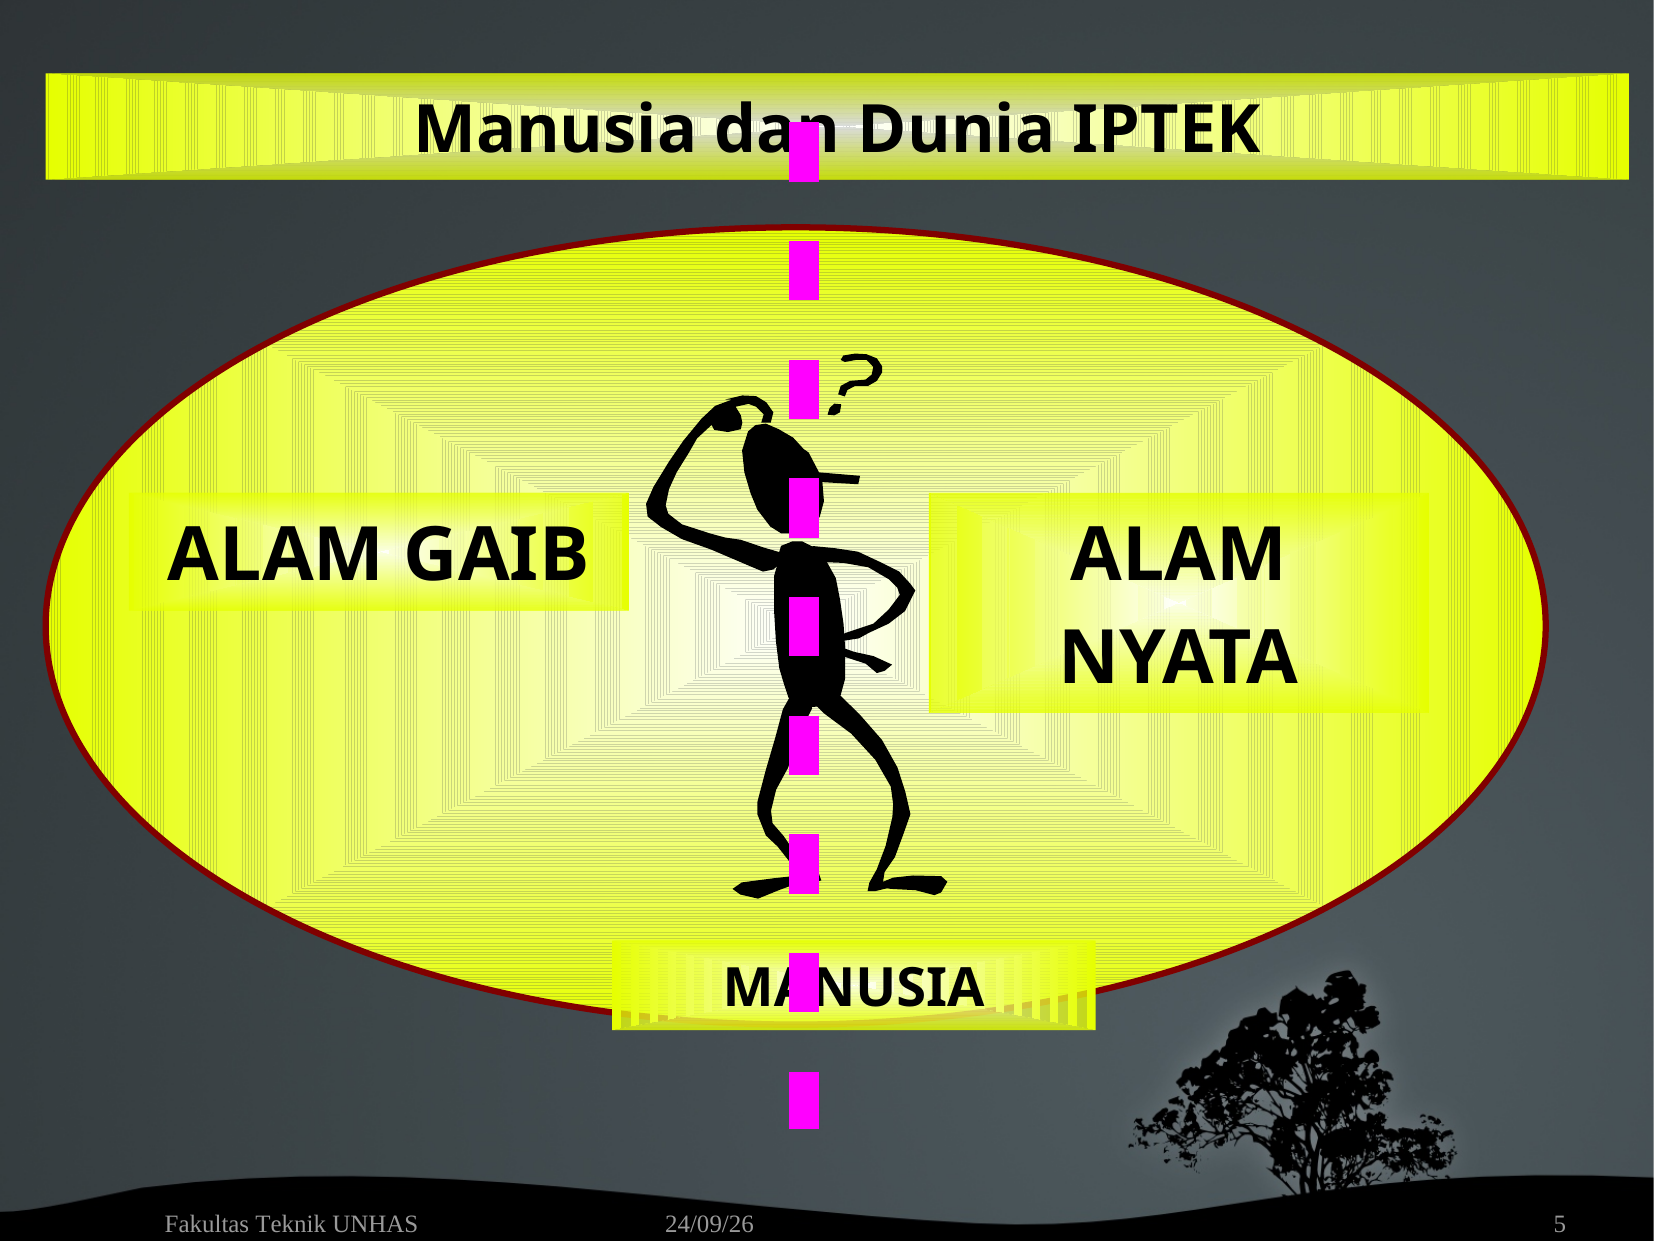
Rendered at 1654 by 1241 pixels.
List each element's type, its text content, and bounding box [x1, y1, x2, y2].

text_box ALAM NYATA [928, 492, 1429, 713]
text_box ALAM GAIB [128, 492, 629, 611]
text_box MANUSIA [612, 940, 1096, 1031]
text_box [45, 227, 1546, 1013]
picture [0, 0, 1654, 1241]
text_box Manusia dan Dunia IPTEK [45, 73, 1629, 180]
